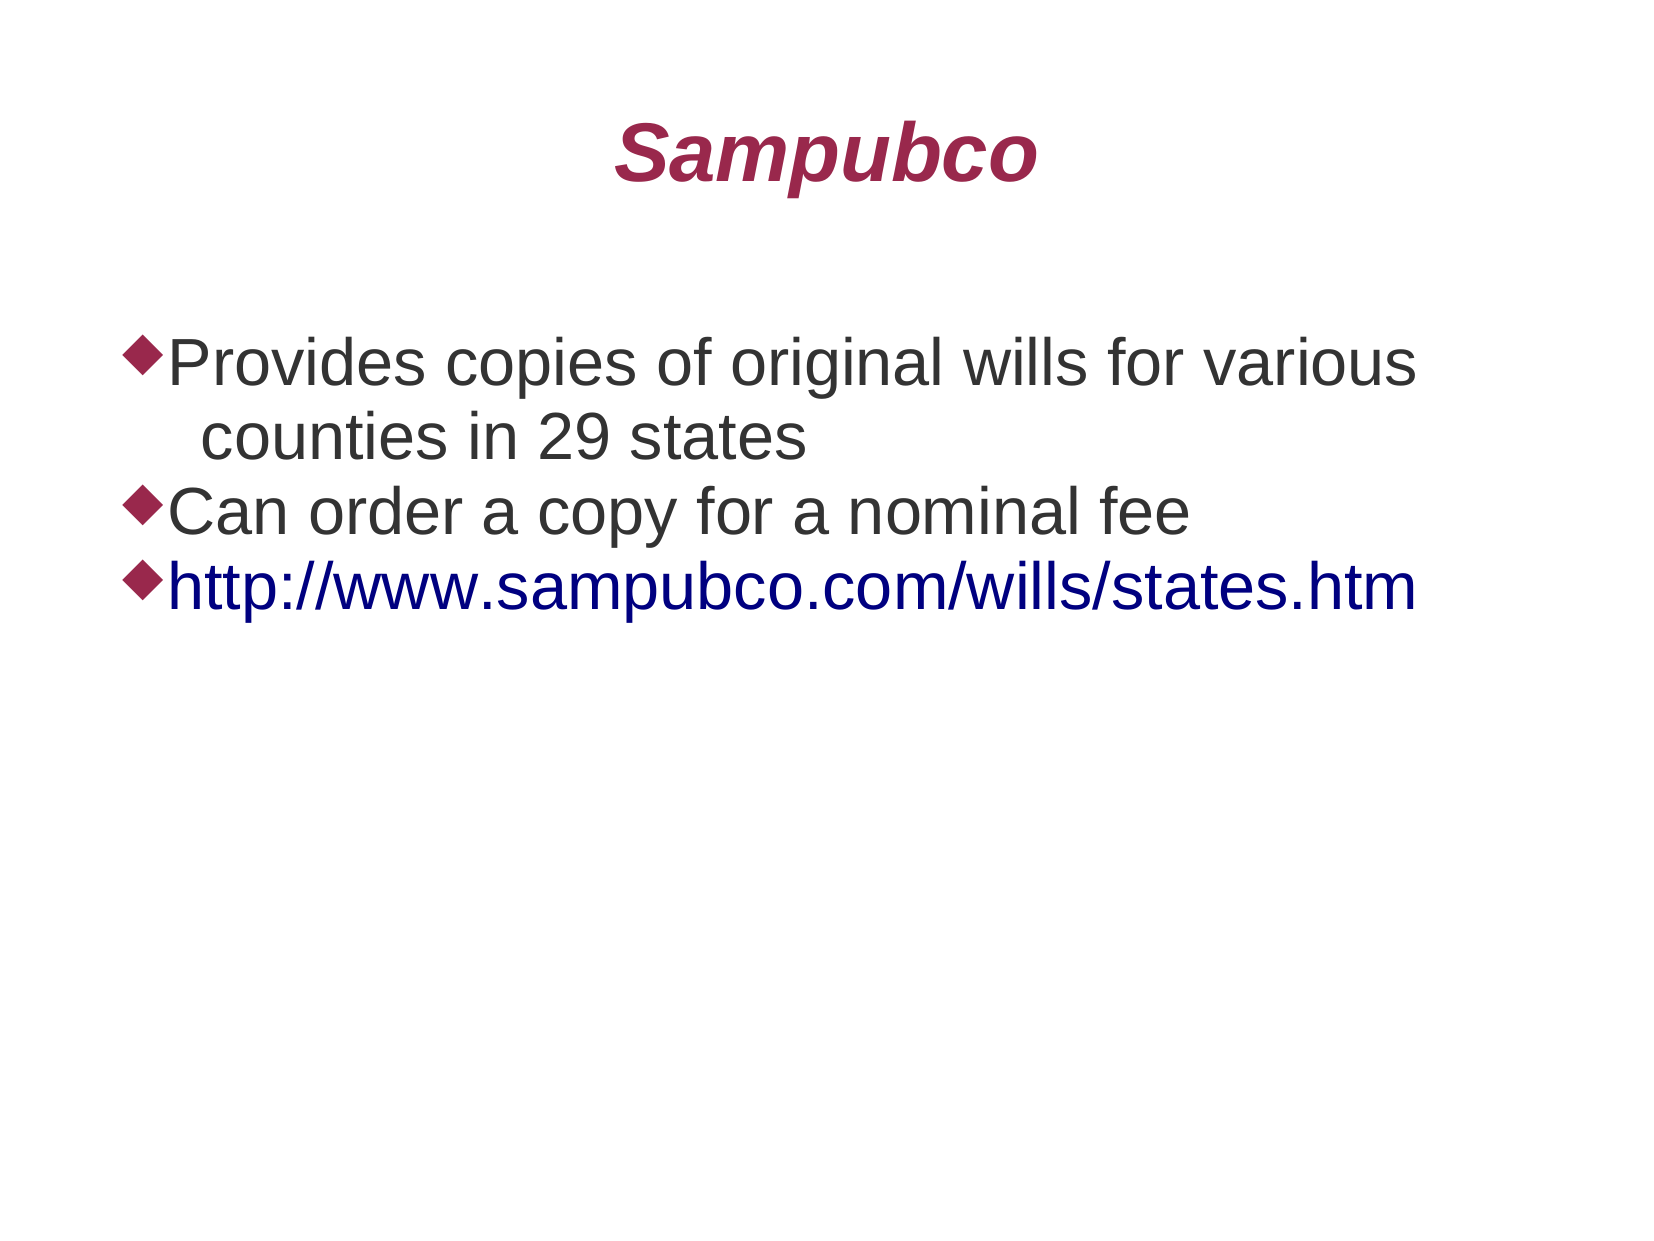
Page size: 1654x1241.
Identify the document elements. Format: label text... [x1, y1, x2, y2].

list Provides copies of original wills for various counties in 29 states Can order a copy for a nominal fee http://www.sampubco.com/wills/states.htm [118, 324, 1571, 990]
title Sampubco [82, 56, 1571, 250]
